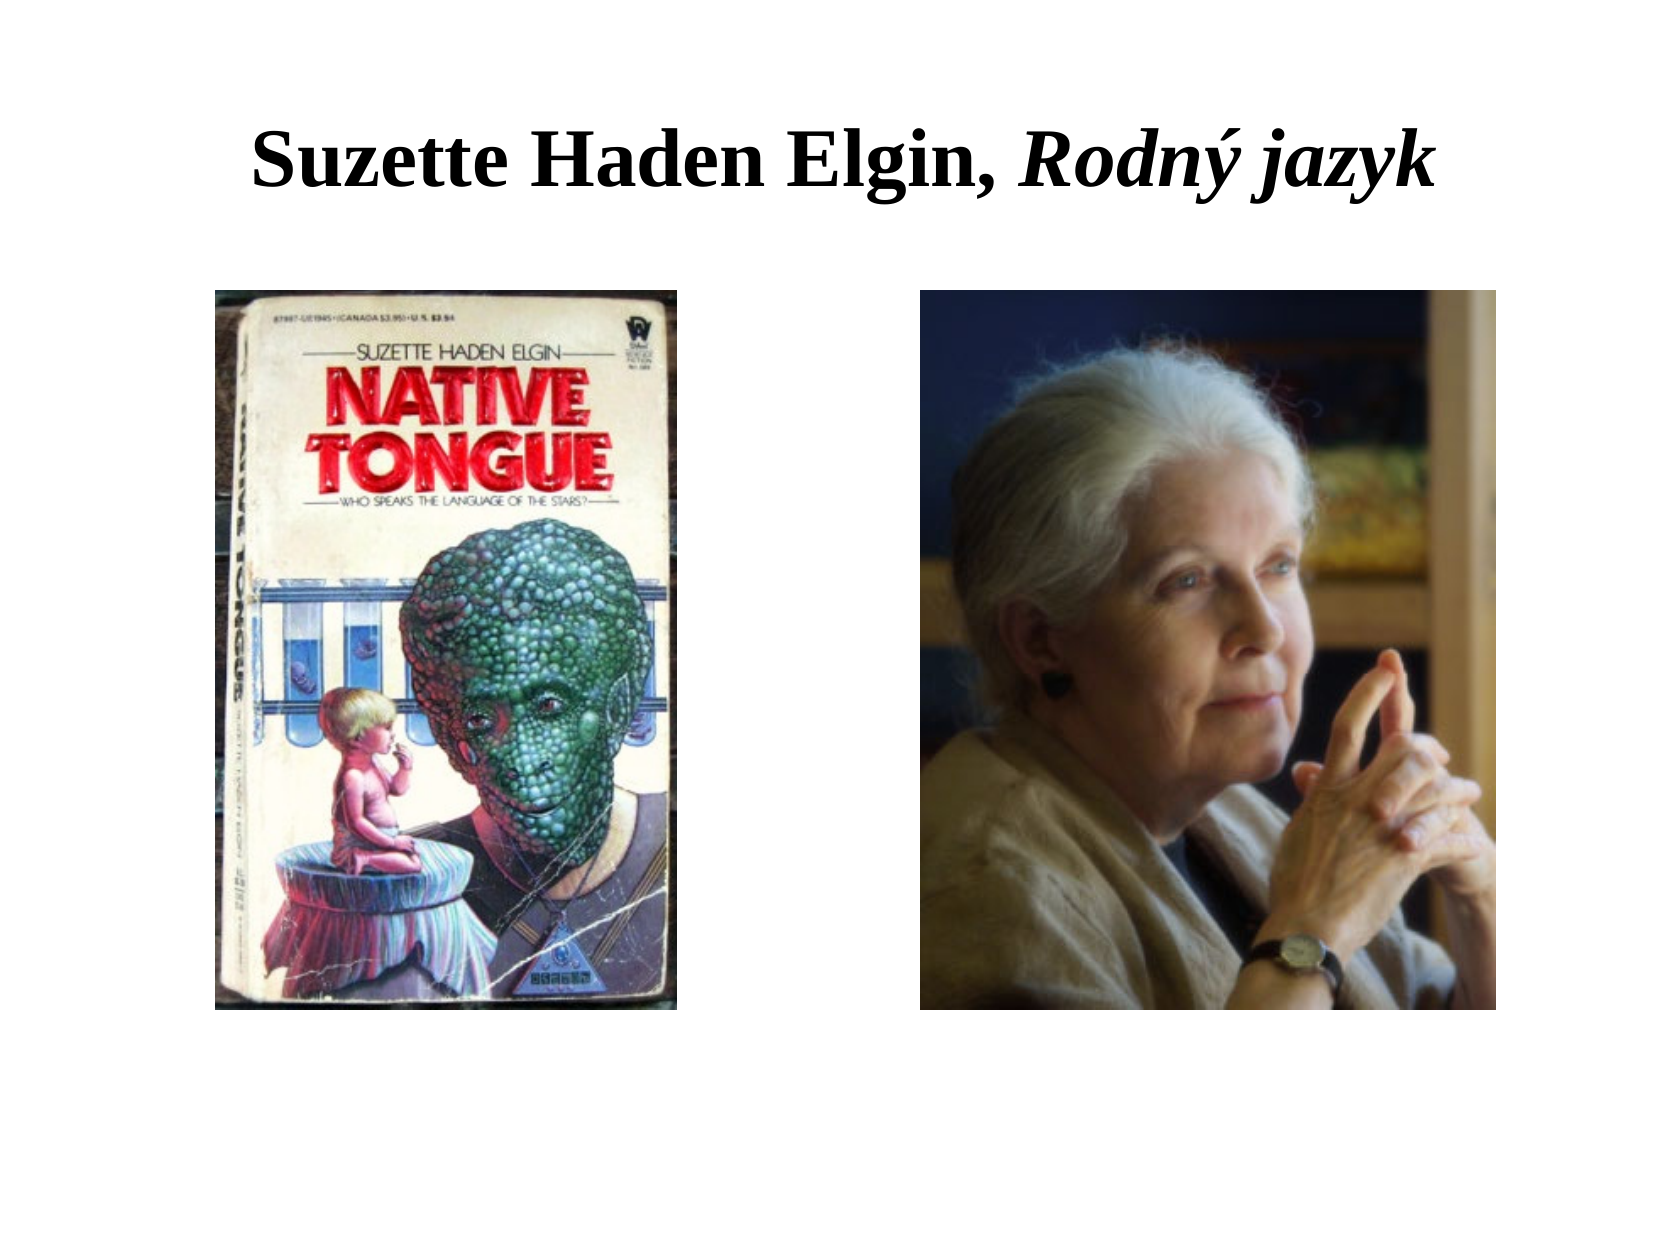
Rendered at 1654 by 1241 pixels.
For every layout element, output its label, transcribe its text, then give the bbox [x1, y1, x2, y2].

picture [920, 290, 1496, 1010]
title Suzette Haden Elgin, Rodný jazyk [82, 49, 1571, 257]
picture [215, 290, 677, 1010]
